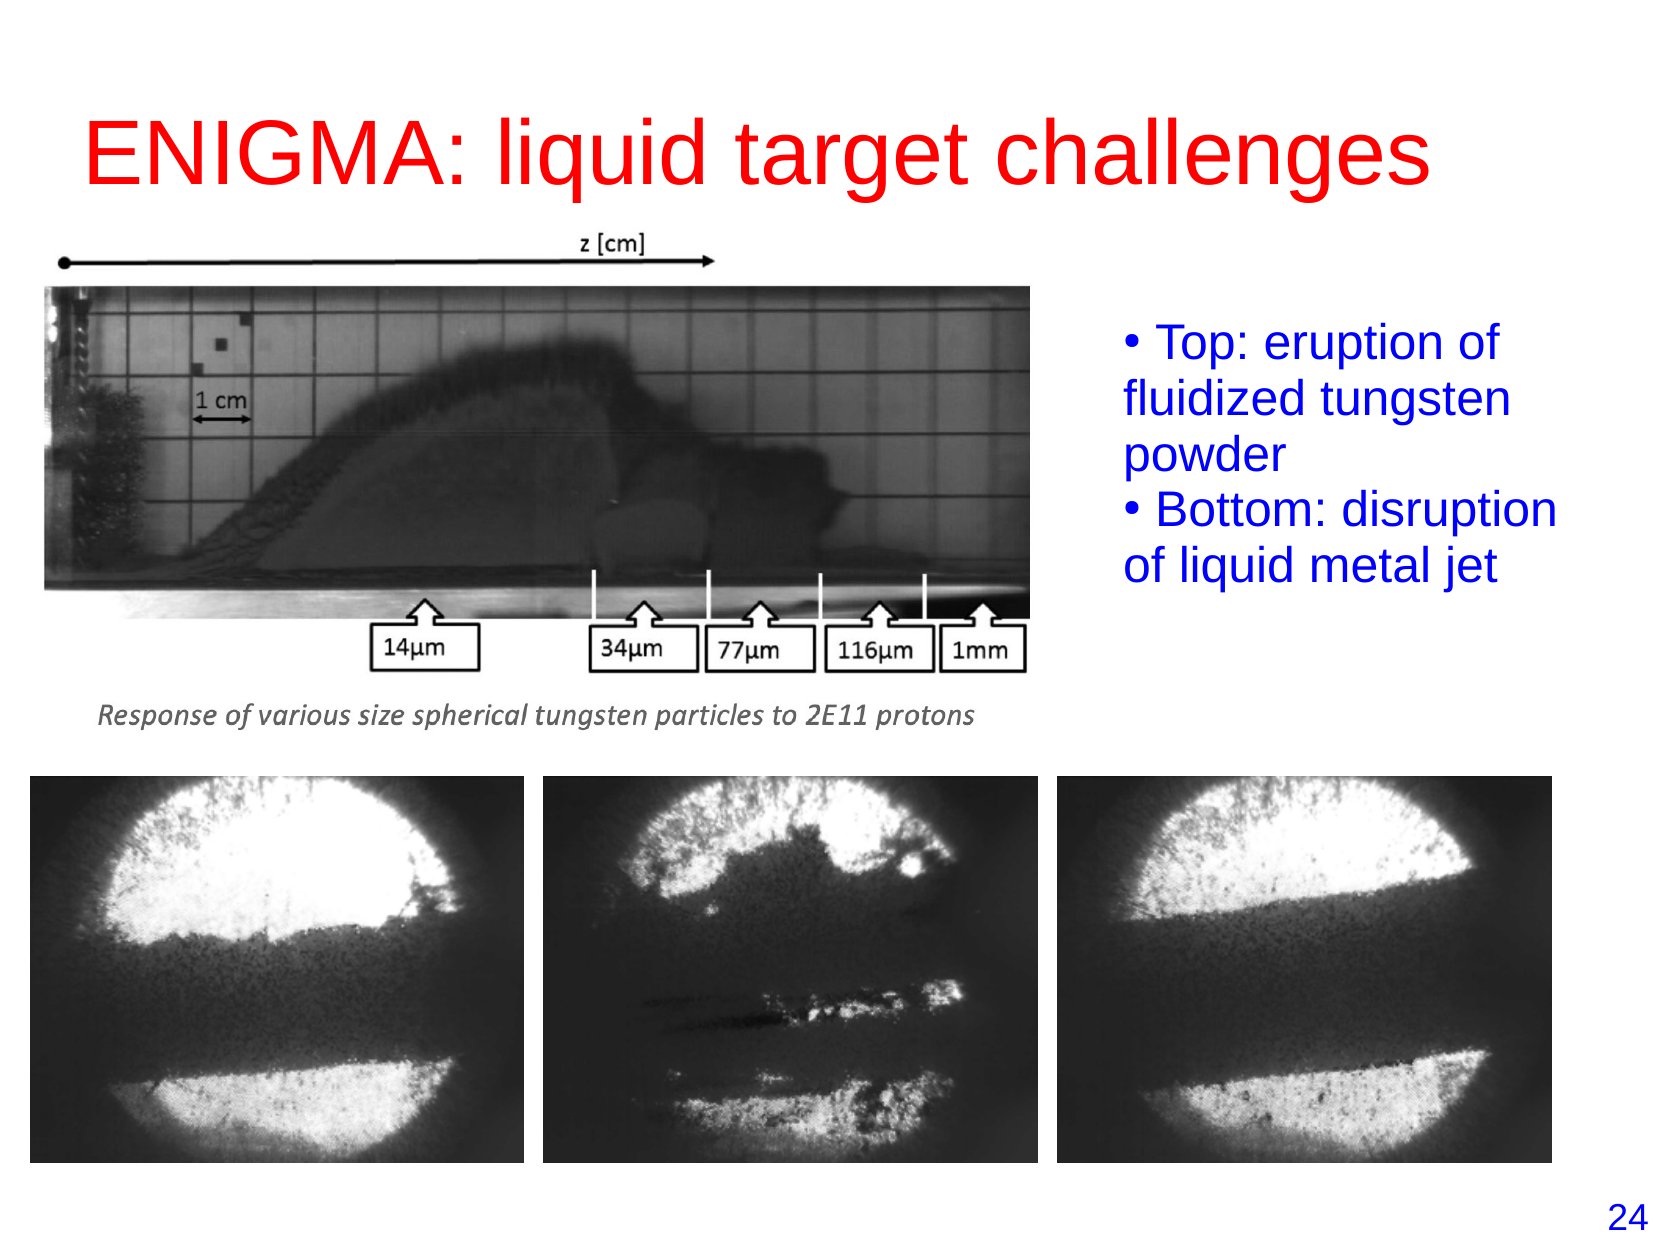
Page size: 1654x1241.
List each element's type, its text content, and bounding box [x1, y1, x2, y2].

picture [37, 224, 1033, 747]
picture [543, 776, 1038, 1163]
title ENIGMA: liquid target challenges [82, 49, 1571, 257]
text_box Top: eruption of fluidized tungsten powder Bottom: disruption of liquid metal jet [1108, 307, 1589, 601]
picture [1057, 776, 1552, 1163]
picture [30, 776, 524, 1163]
